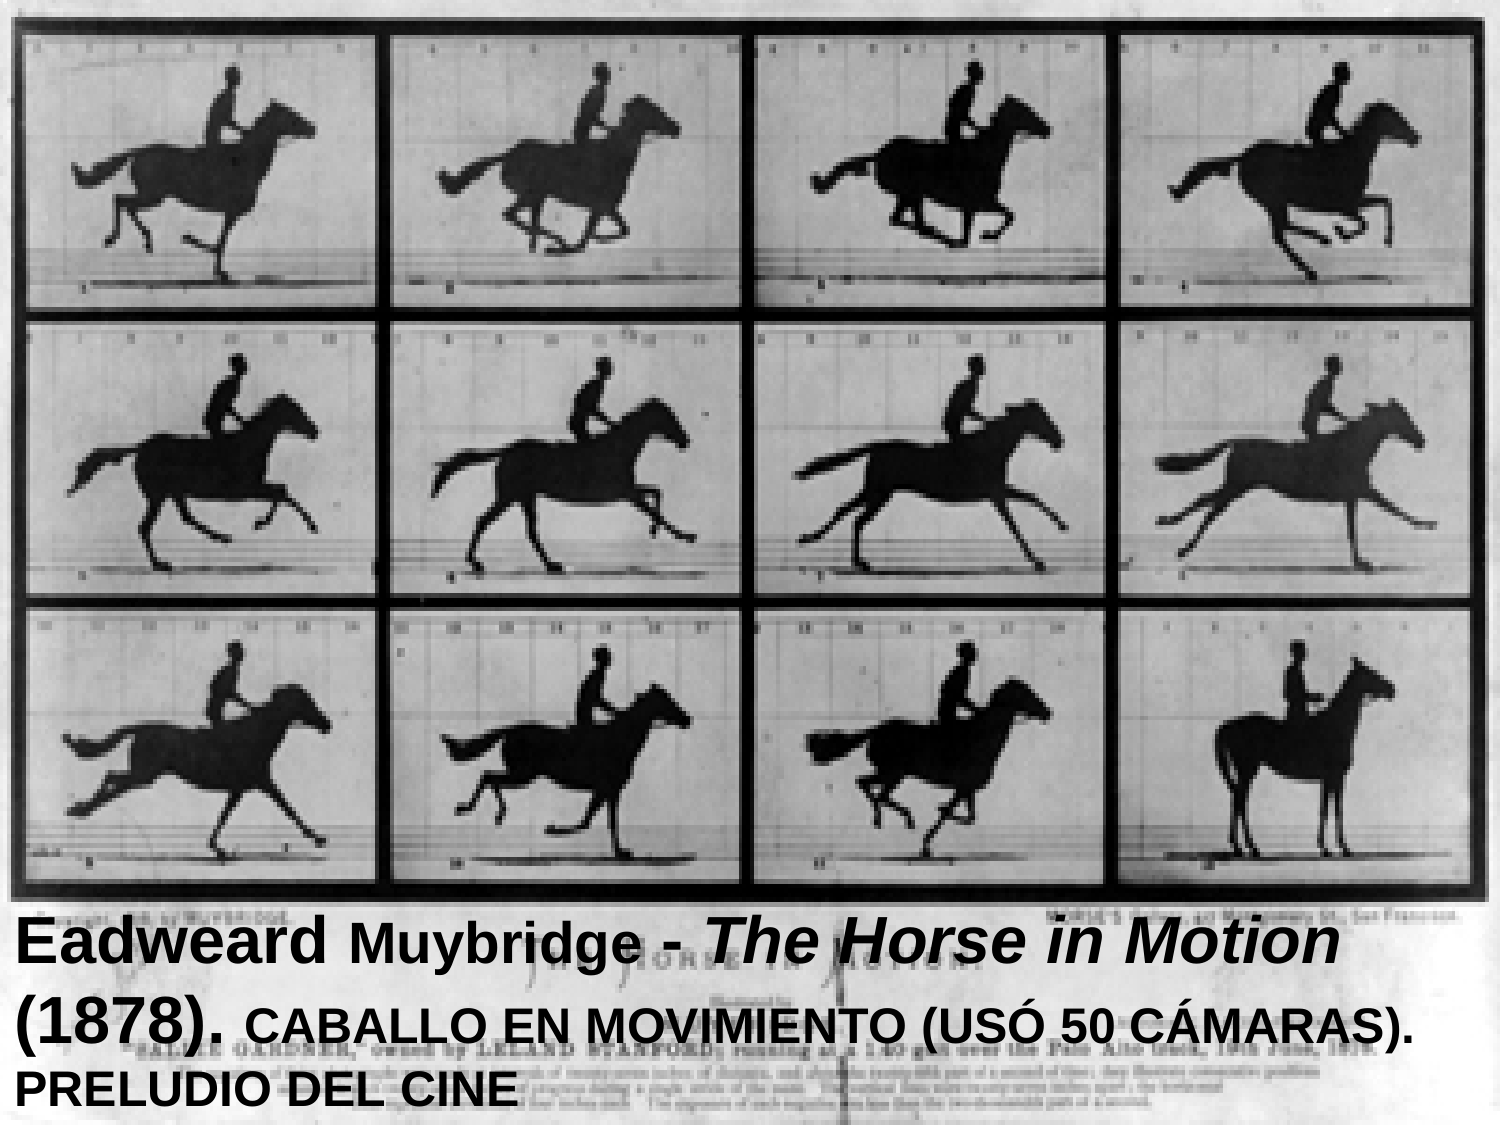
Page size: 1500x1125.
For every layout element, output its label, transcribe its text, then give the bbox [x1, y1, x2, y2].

text_box Eadweard Muybridge - The Horse in Motion (1878). CABALLO EN MOVIMIENTO (USÓ 50 CÁMARAS). PRELUDIO DEL CINE [0, 888, 1500, 1124]
picture [0, 0, 1500, 888]
